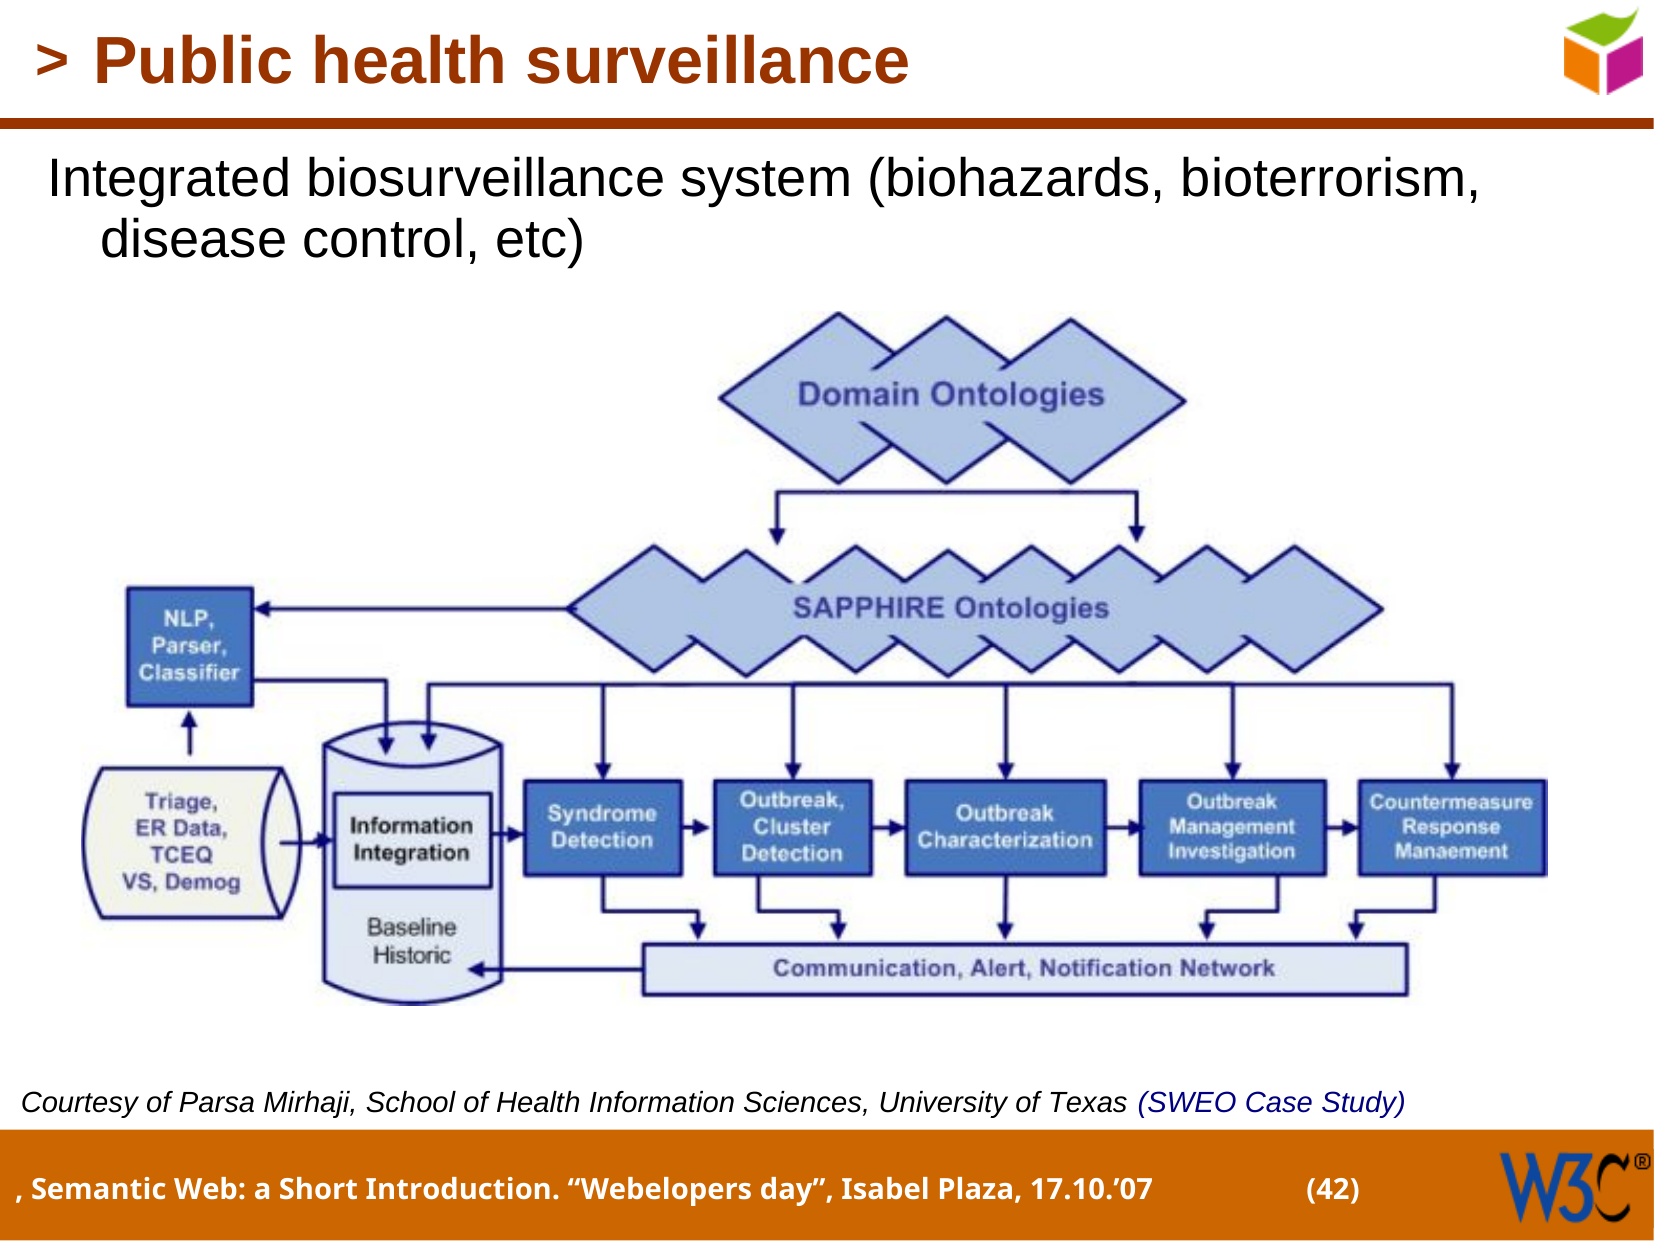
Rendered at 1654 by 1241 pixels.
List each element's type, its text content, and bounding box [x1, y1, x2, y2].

text_box Courtesy of Parsa Mirhaji, School of Health Information Sciences, University of Texas (SWEO Case Study) [6, 1080, 1422, 1129]
picture [1564, 5, 1643, 95]
picture [81, 311, 1548, 1007]
title Public health surveillance [93, 7, 1493, 111]
list Integrated biosurveillance system (biohazards, bioterrorism, disease control, etc) [29, 147, 1624, 1119]
picture [1495, 1149, 1654, 1228]
